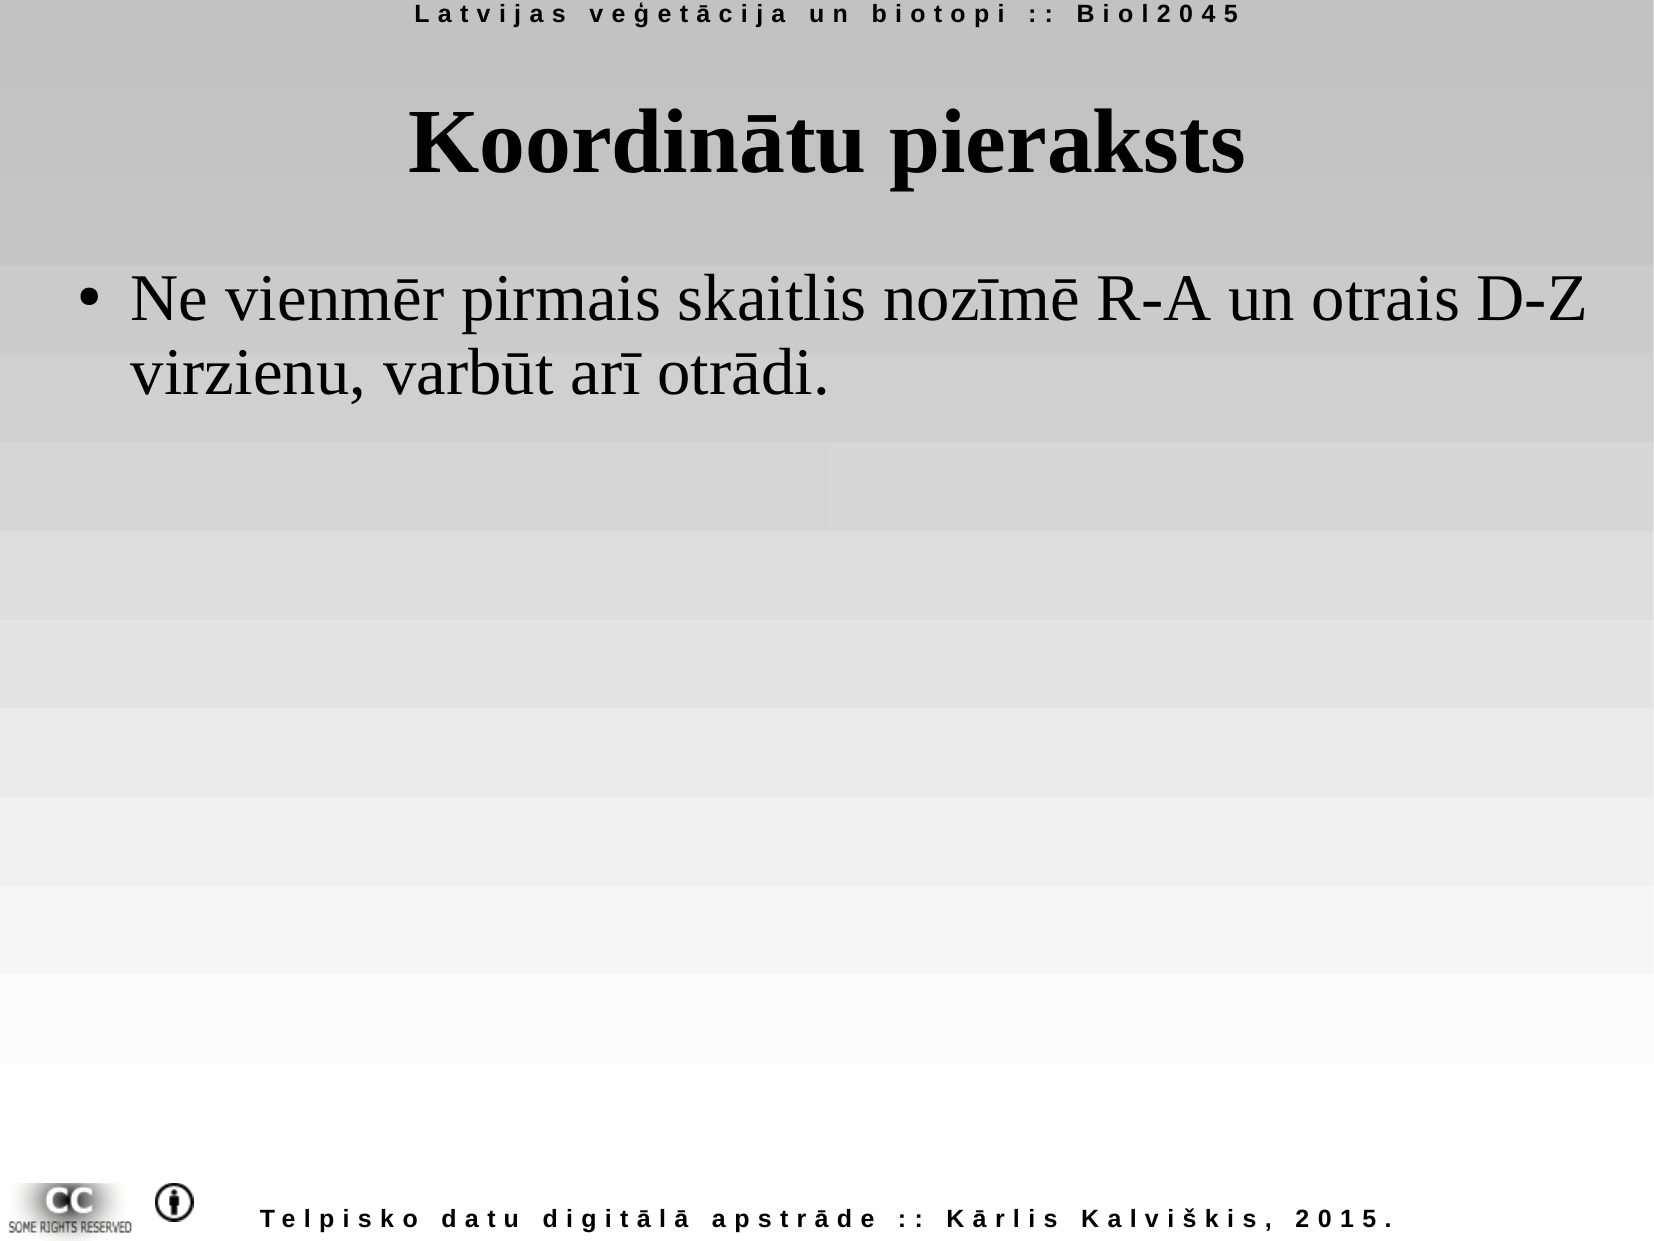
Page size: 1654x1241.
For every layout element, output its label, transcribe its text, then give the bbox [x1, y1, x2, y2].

list Ne vienmēr pirmais skaitlis nozīmē R-A un otrais D-Z virzienu, varbūt arī otrādi. [59, 261, 1596, 981]
title Koordinātu pieraksts [59, 37, 1596, 246]
picture [0, 0, 1654, 1241]
